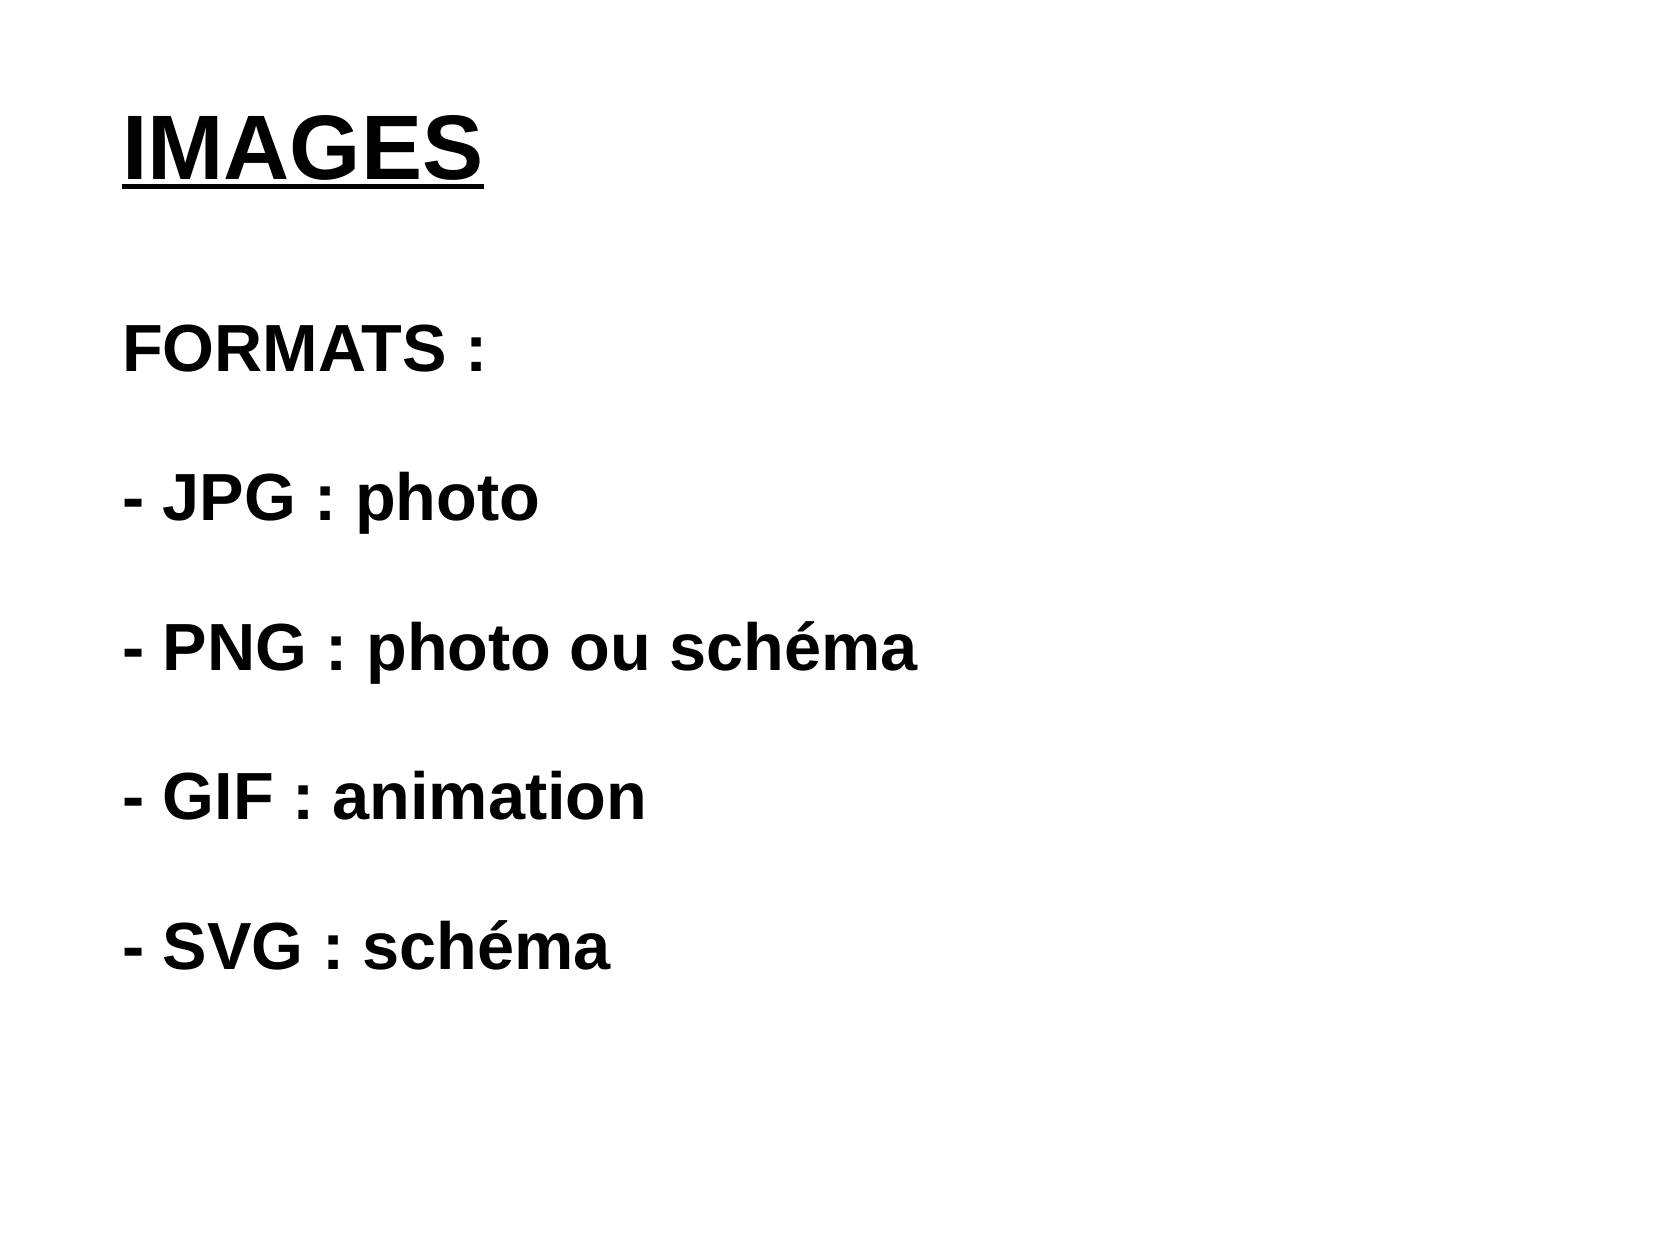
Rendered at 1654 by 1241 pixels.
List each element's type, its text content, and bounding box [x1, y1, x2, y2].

text_box IMAGES FORMATS : - JPG : photo - PNG : photo ou schéma - GIF : animation - SVG : schéma [107, 88, 1633, 991]
